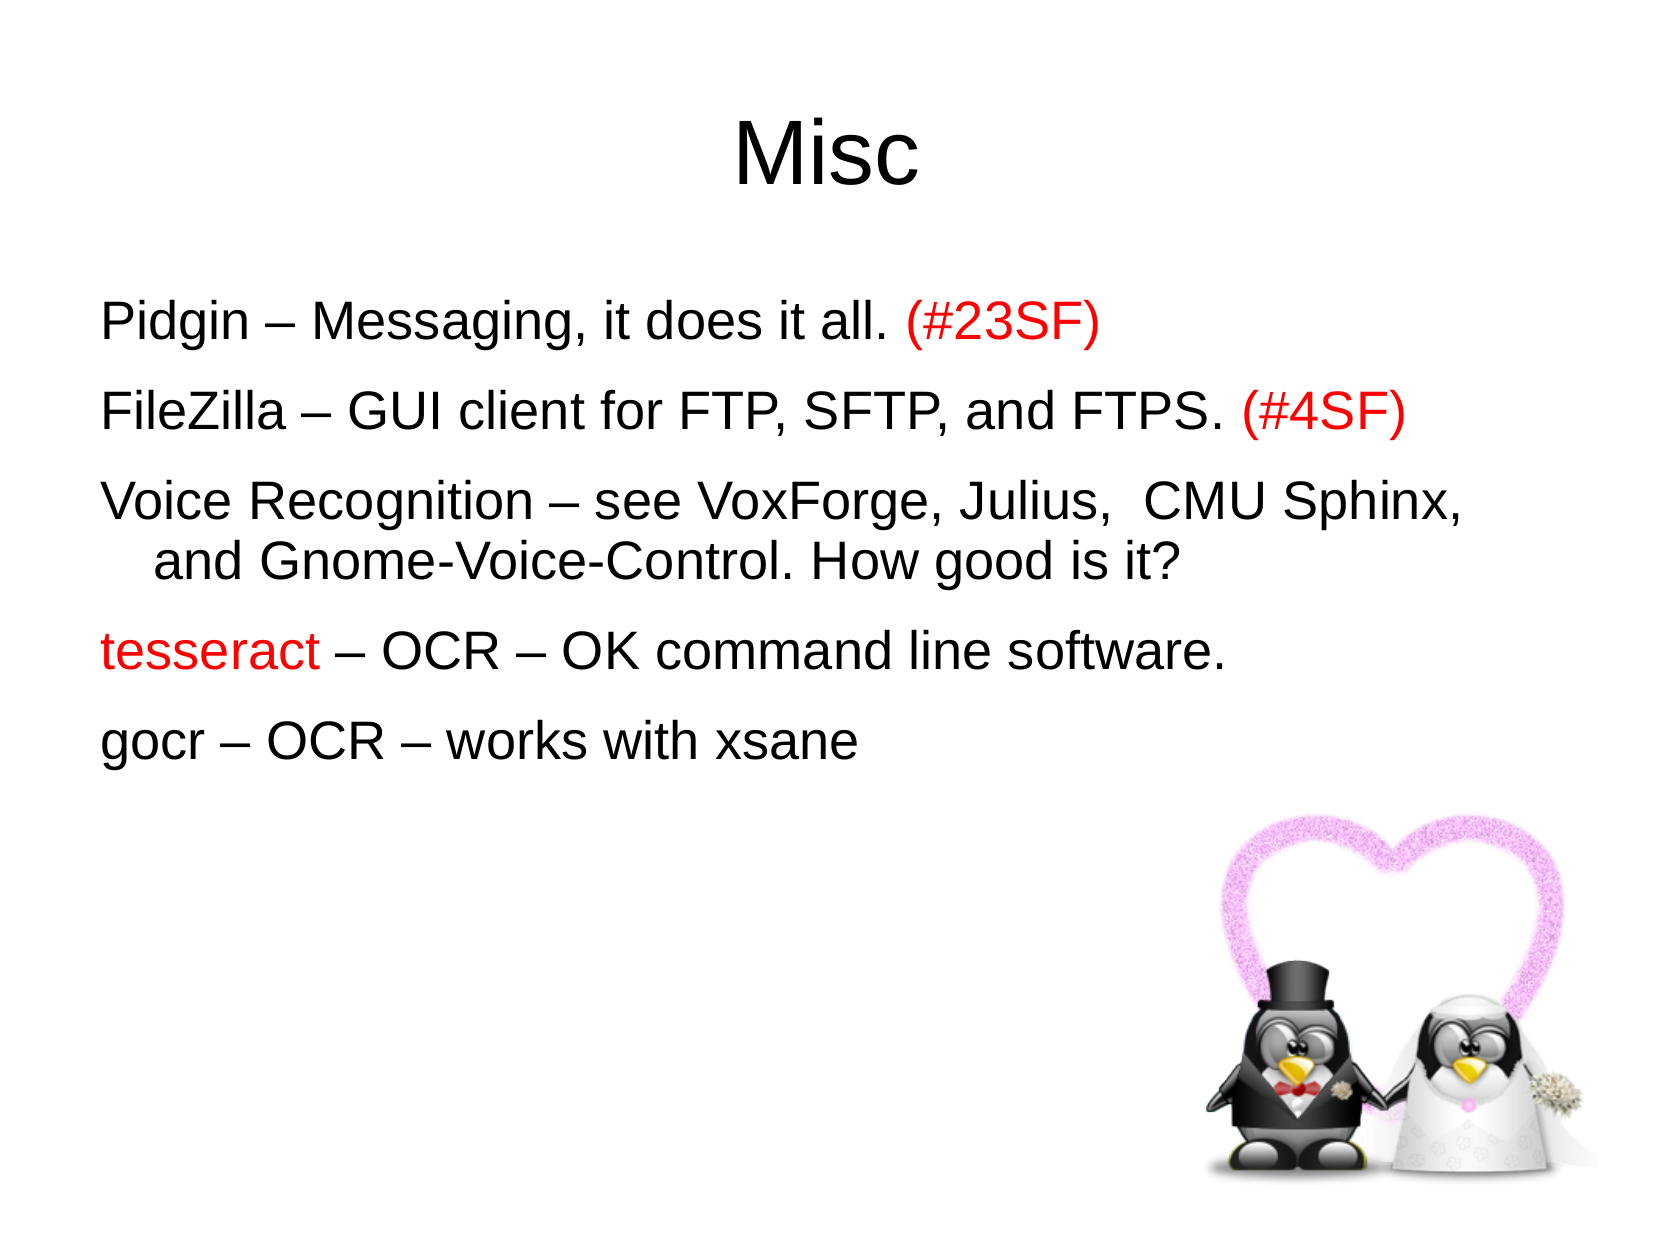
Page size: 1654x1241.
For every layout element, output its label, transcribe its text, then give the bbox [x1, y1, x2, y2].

title Misc [82, 56, 1571, 250]
picture [1200, 800, 1600, 1201]
list Pidgin – Messaging, it does it all. (#23SF) FileZilla – GUI client for FTP, SFTP, and FTPS. (#4SF) Voice Recognition – see VoxForge, Julius, CMU Sphinx, and Gnome-Voice-Control. How good is it? tesseract – OCR – OK command line software. gocr – OCR – works with xsane [82, 290, 1571, 1094]
